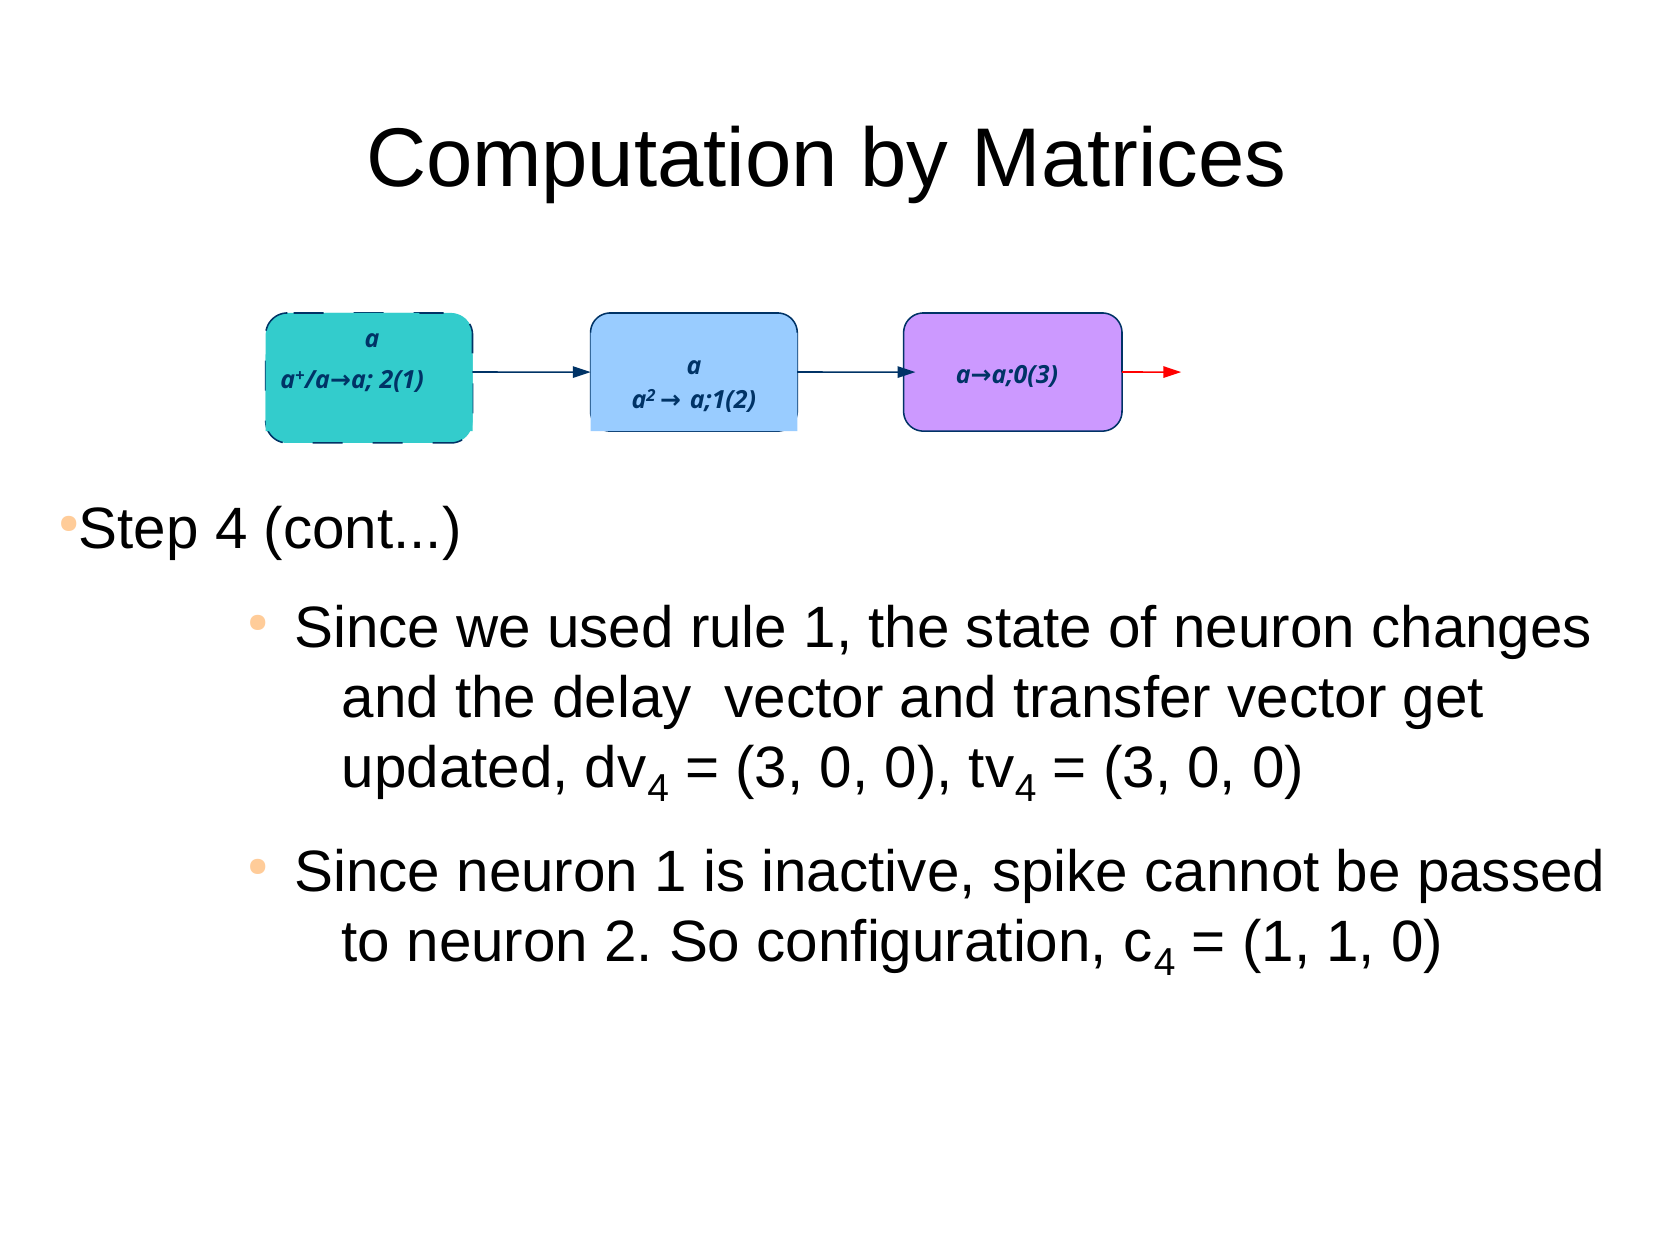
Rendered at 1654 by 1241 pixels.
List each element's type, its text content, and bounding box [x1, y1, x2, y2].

list Step 4 (cont...) Since we used rule 1, the state of neuron changes and the delay vector and transfer vector get updated, dv4 = (3, 0, 0), tv4 = (3, 0, 0) Since neuron 1 is inactive, spike cannot be passed to neuron 2. So configuration, c4 = (1, 1, 0) [58, 291, 1630, 1241]
text_box [265, 312, 473, 354]
text_box a [324, 312, 420, 349]
text_box [903, 312, 1123, 432]
text_box [268, 432, 470, 443]
text_box [590, 312, 798, 332]
title Computation by Matrices [82, 49, 1571, 257]
text_box a→a;0(3) [921, 315, 1093, 405]
text_box a+/a→a; 2(1) [265, 354, 473, 432]
text_box a a2 → a;1(2) [590, 332, 798, 432]
